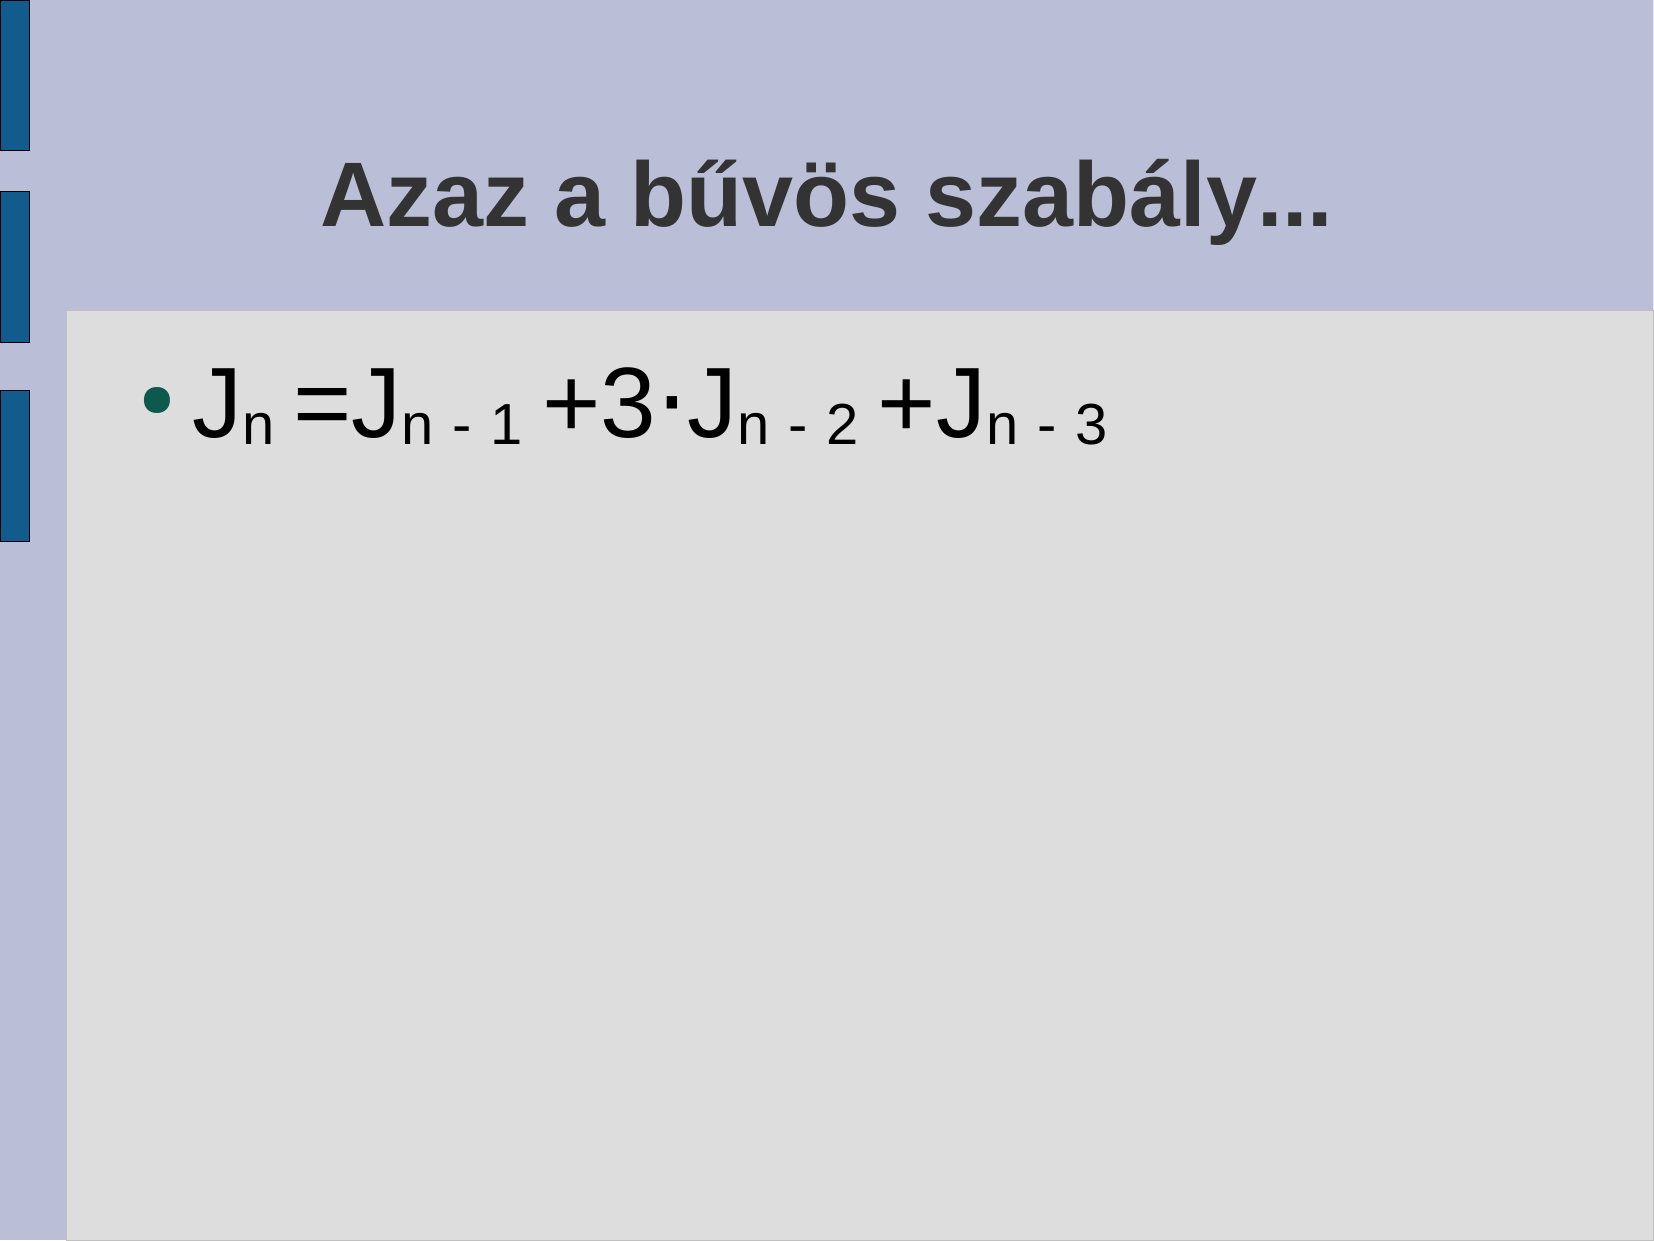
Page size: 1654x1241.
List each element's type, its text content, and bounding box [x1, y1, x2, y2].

list Jn=Jn-1+3·Jn-2+Jn-3 [121, 344, 1534, 1164]
title Azaz a bűvös szabály... [121, 91, 1534, 299]
